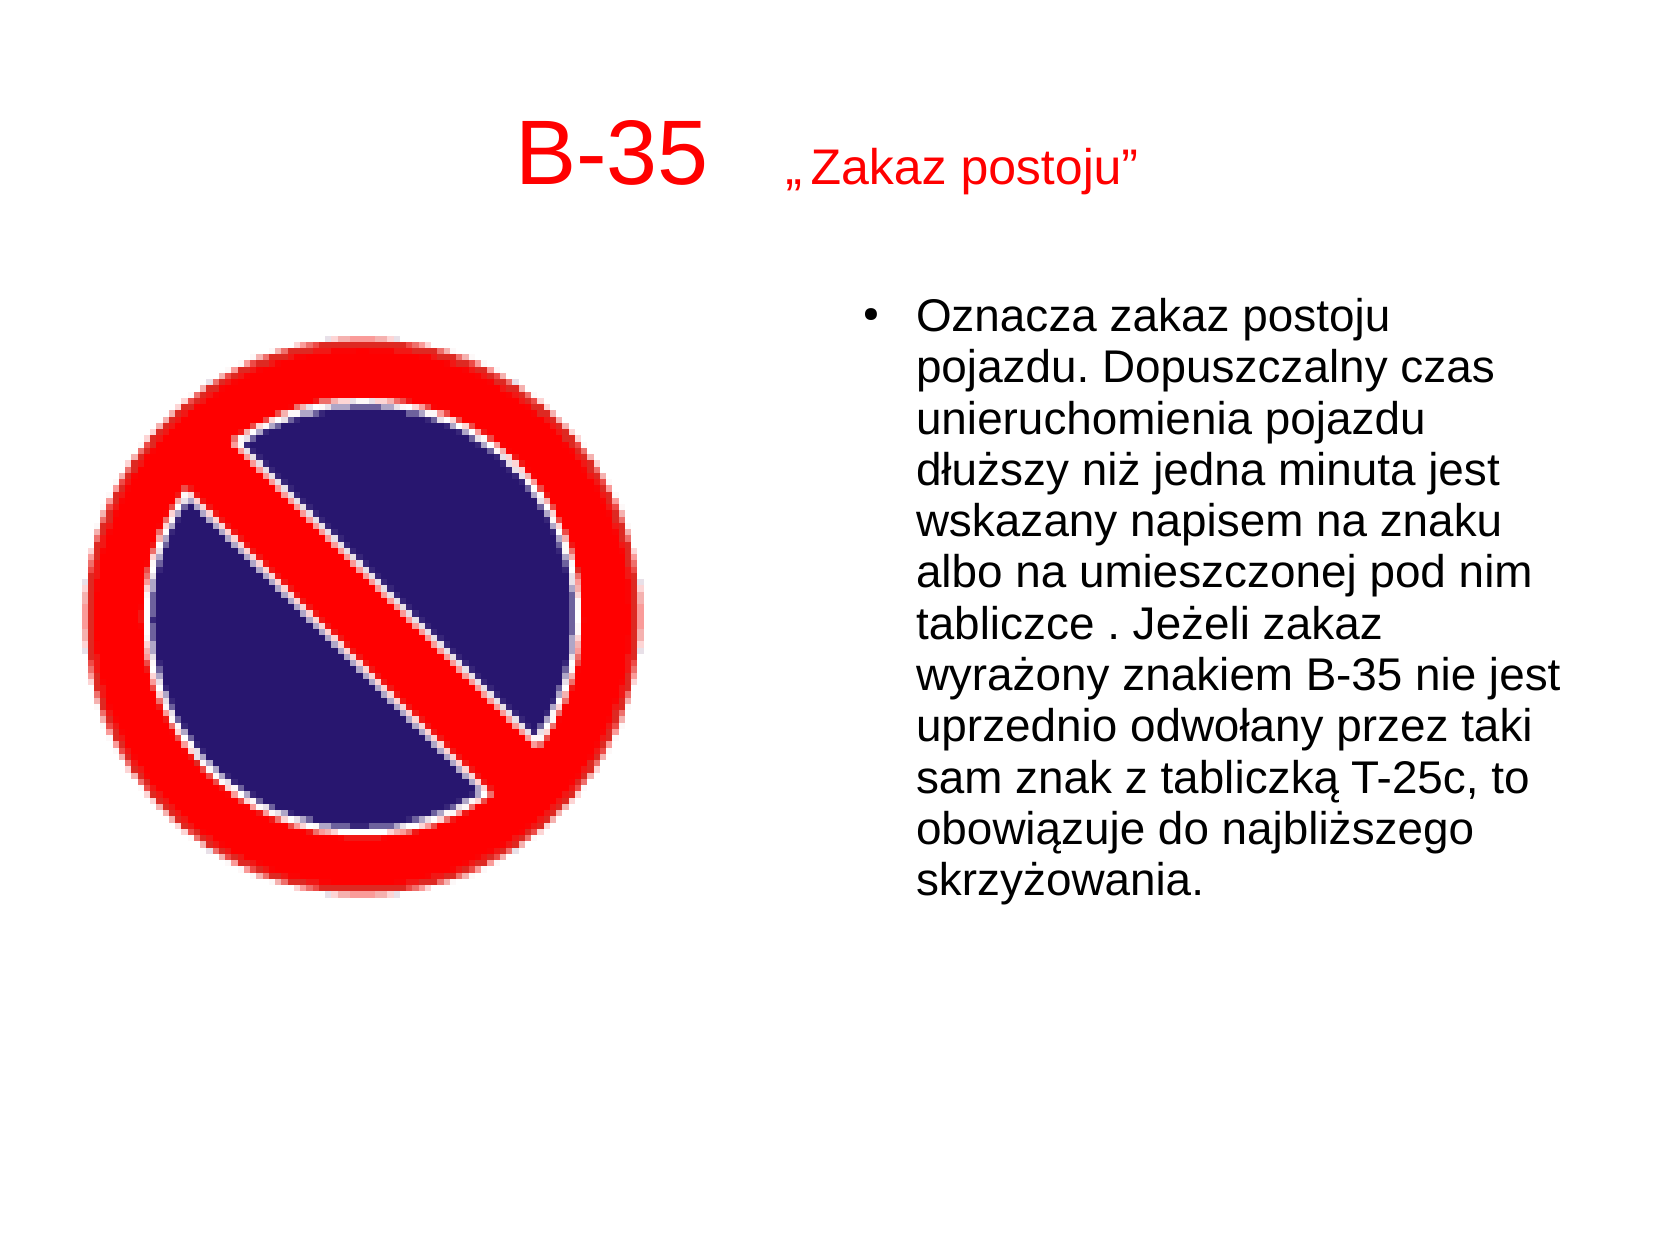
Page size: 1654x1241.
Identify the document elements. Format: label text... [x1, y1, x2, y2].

list Oznacza zakaz postoju pojazdu. Dopuszczalny czas unieruchomienia pojazdu dłuższy niż jedna minuta jest wskazany napisem na znaku albo na umieszczonej pod nim tabliczce . Jeżeli zakaz wyrażony znakiem B-35 nie jest uprzednio odwołany przez taki sam znak z tabliczką T-25c, to obowiązuje do najbliższego skrzyżowania. [845, 290, 1572, 1094]
picture [82, 336, 644, 898]
title B-35 „ Zakaz postoju” [82, 56, 1571, 250]
